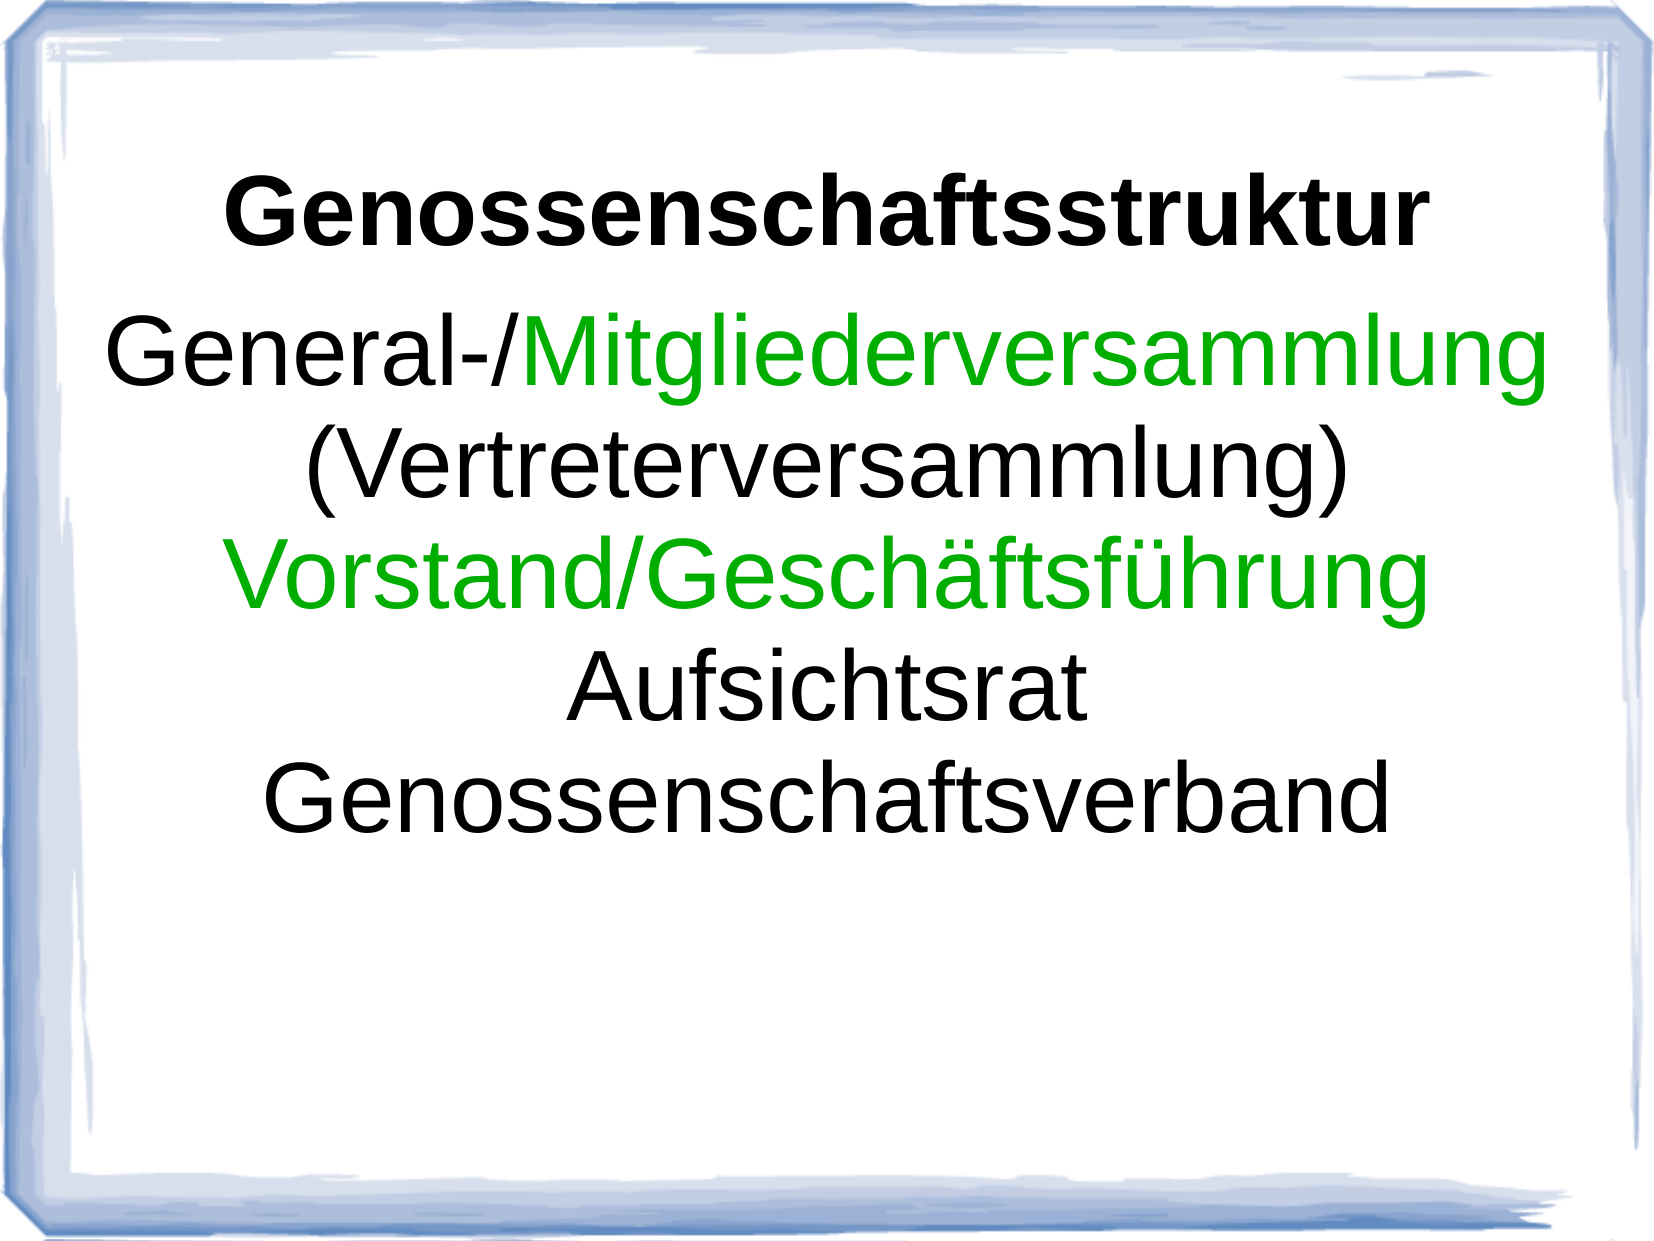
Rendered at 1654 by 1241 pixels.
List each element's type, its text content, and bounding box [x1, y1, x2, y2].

picture [0, 0, 1654, 1241]
text_box Genossenschaftsstruktur General-/Mitgliederversammlung (Vertreterversammlung) Vorstand/Geschäftsführung Aufsichtsrat Genossenschaftsverband [88, 147, 1568, 861]
